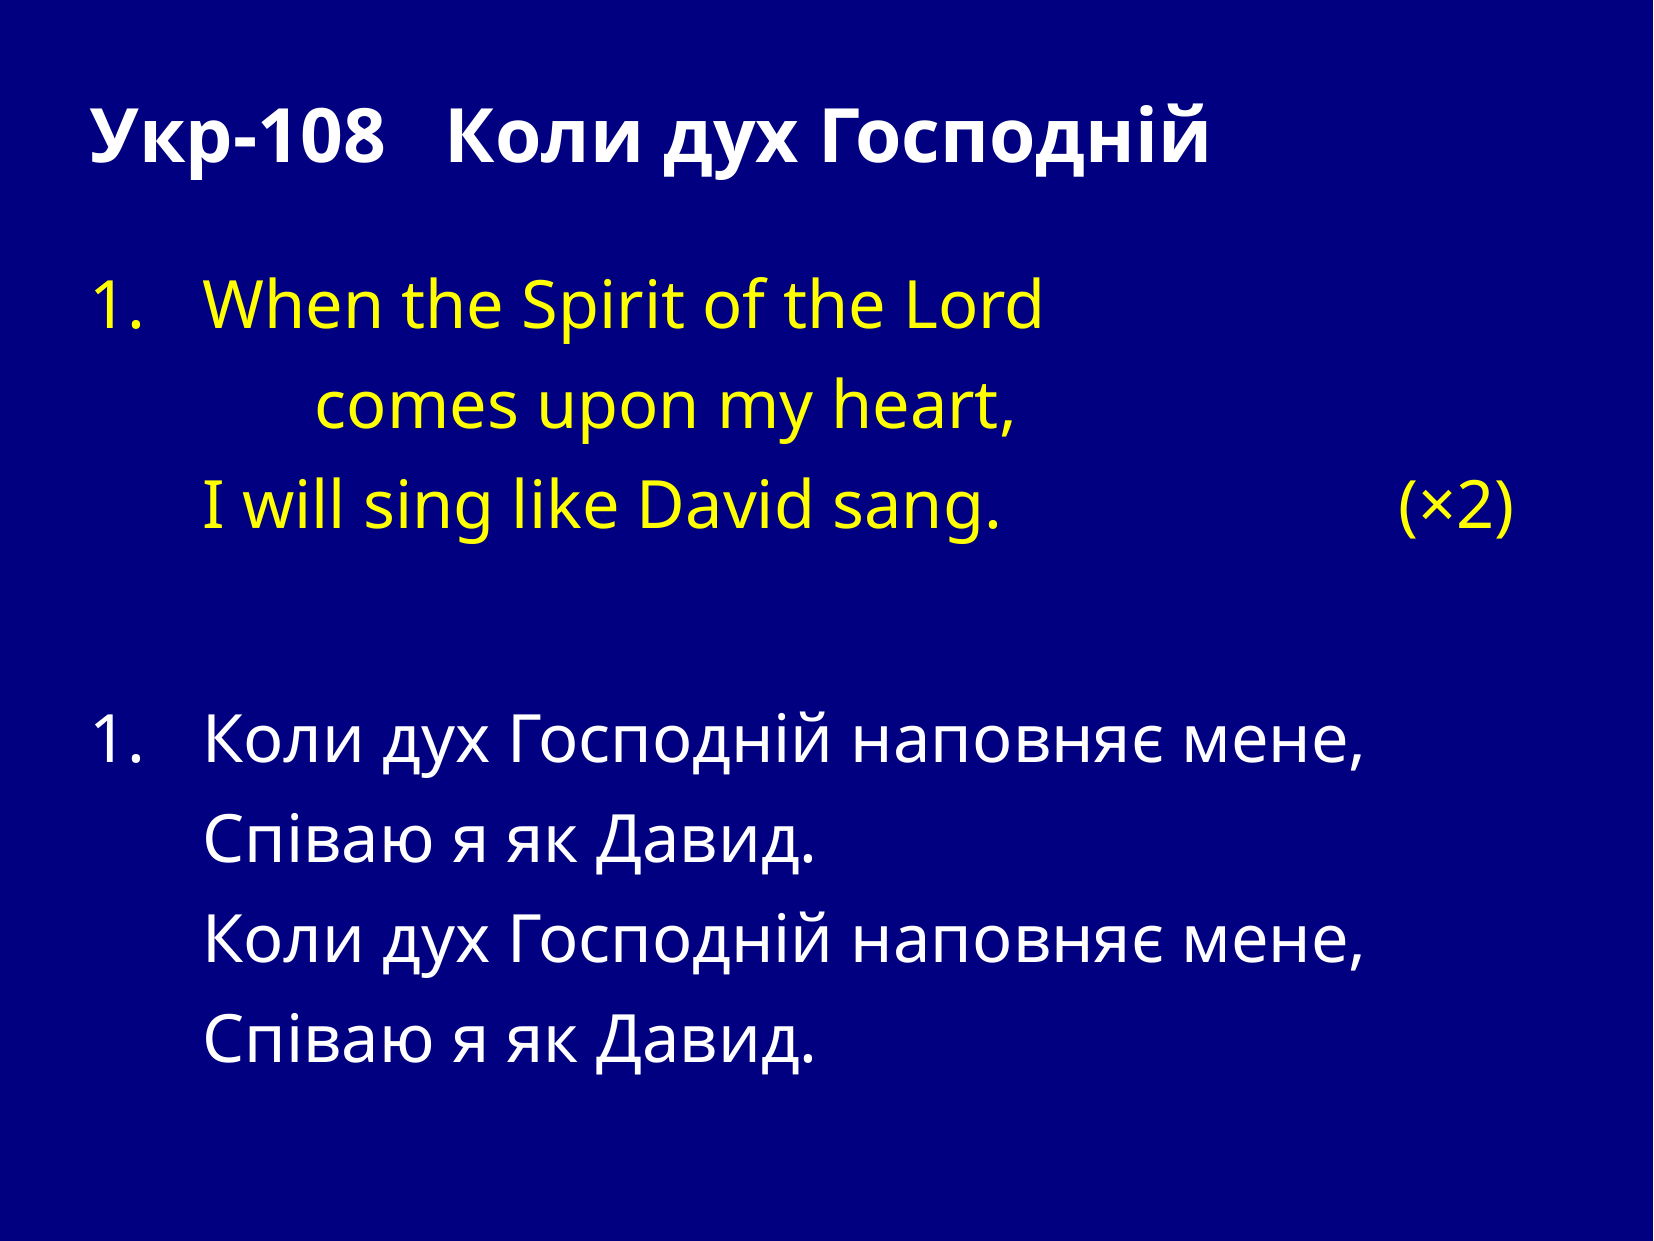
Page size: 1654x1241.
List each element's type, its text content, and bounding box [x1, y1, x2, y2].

text_box Укр-108 Коли дух Господній [75, 75, 1576, 188]
text_box 1. Коли дух Господній наповняє мене, Співаю я як Давид. Коли дух Господній наповняє мене, Співаю я як Давид. [75, 675, 1576, 1163]
text_box 1. When the Spirit of the Lord comes upon my heart, I will sing like David sang. (×2) [75, 188, 1576, 638]
